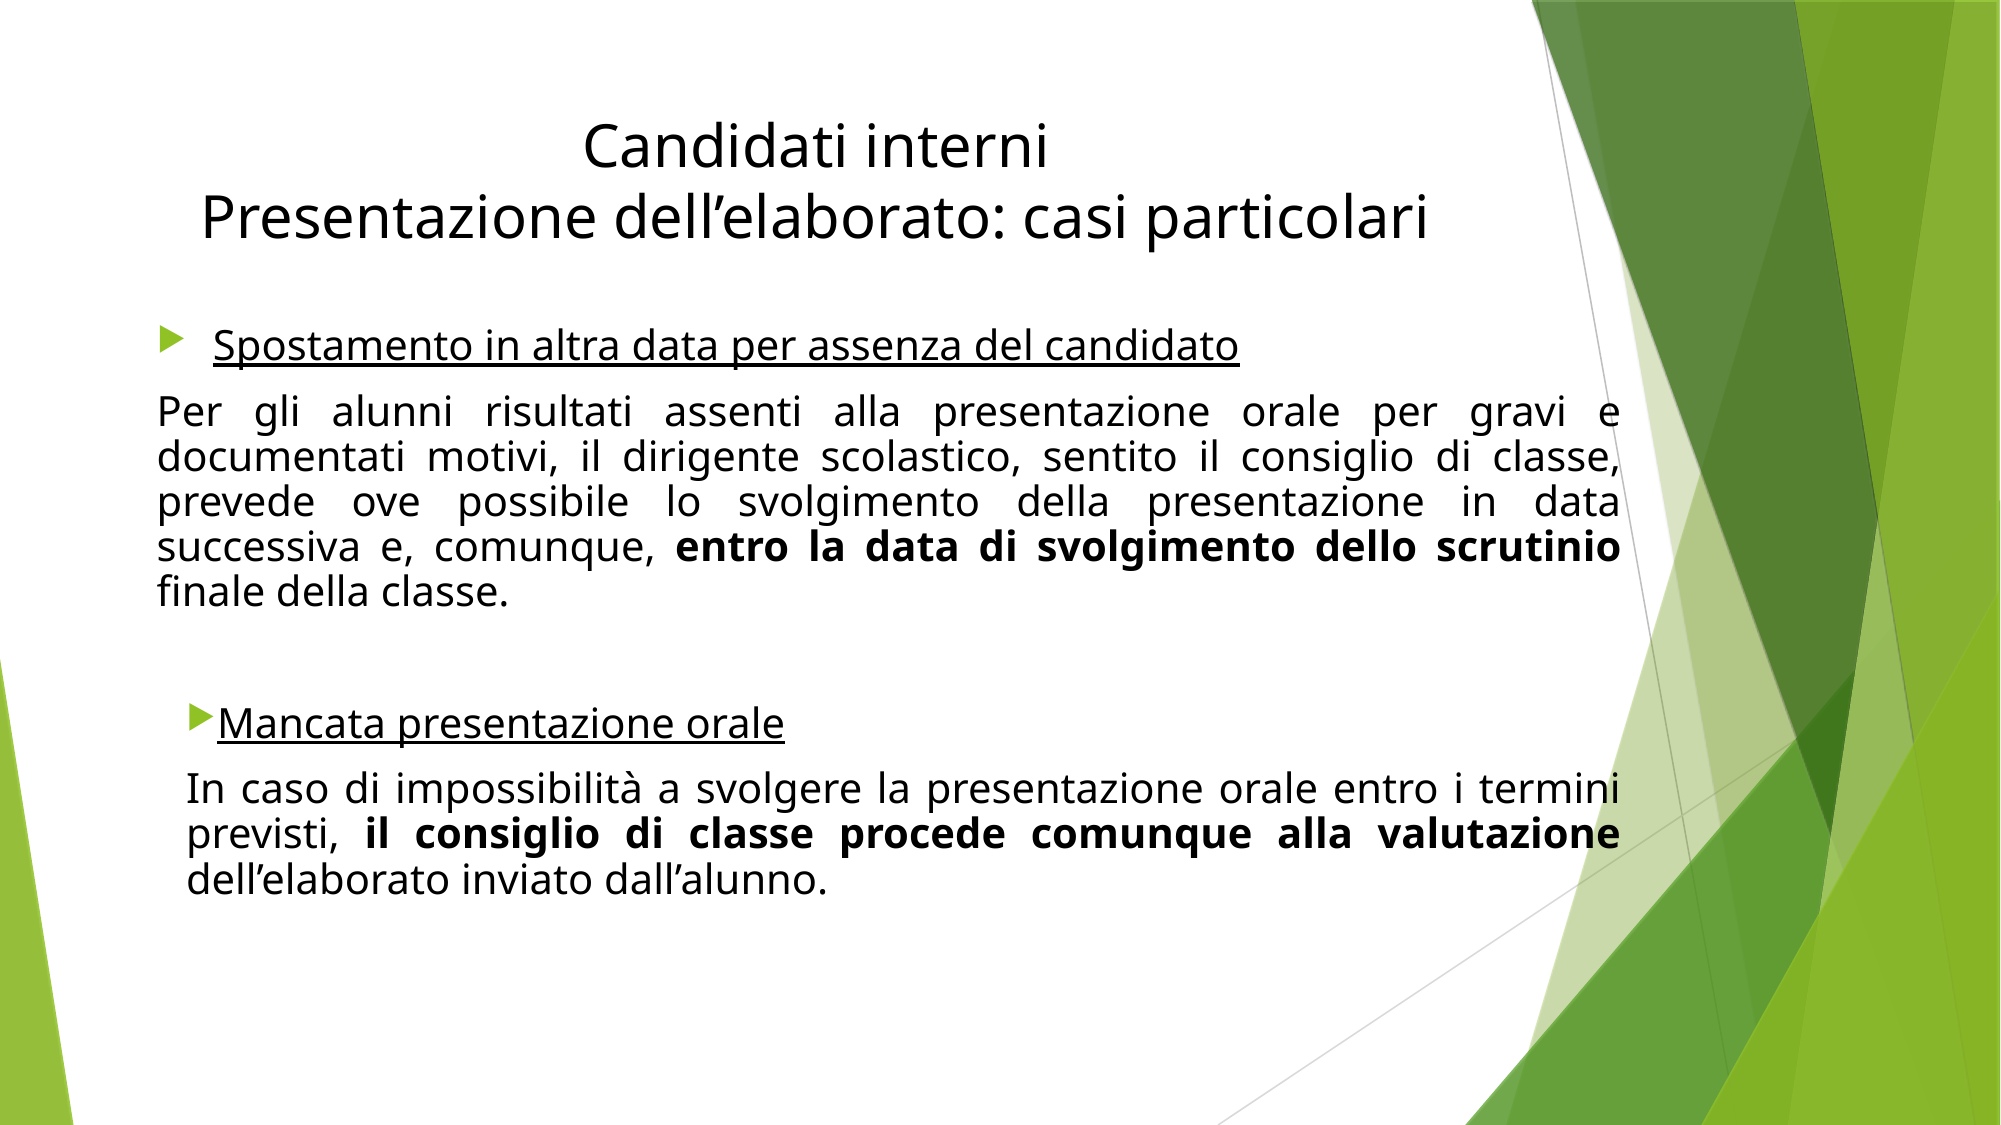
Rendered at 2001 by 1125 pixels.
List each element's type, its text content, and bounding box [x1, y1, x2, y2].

list Spostamento in altra data per assenza del candidato Per gli alunni risultati assenti alla presentazione orale per gravi e documentati motivi, il dirigente scolastico, sentito il consiglio di classe, prevede ove possibile lo svolgimento della presentazione in data successiva e, comunque, entro la data di svolgimento dello scrutinio finale della classe. Mancata presentazione orale In caso di impossibilità a svolgere la presentazione orale entro i termini previsti, il consiglio di classe procede comunque alla valutazione dell’elaborato inviato dall’alunno. [141, 316, 1637, 954]
title Candidati interni Presentazione dell’elaborato: casi particolari [111, 99, 1522, 317]
